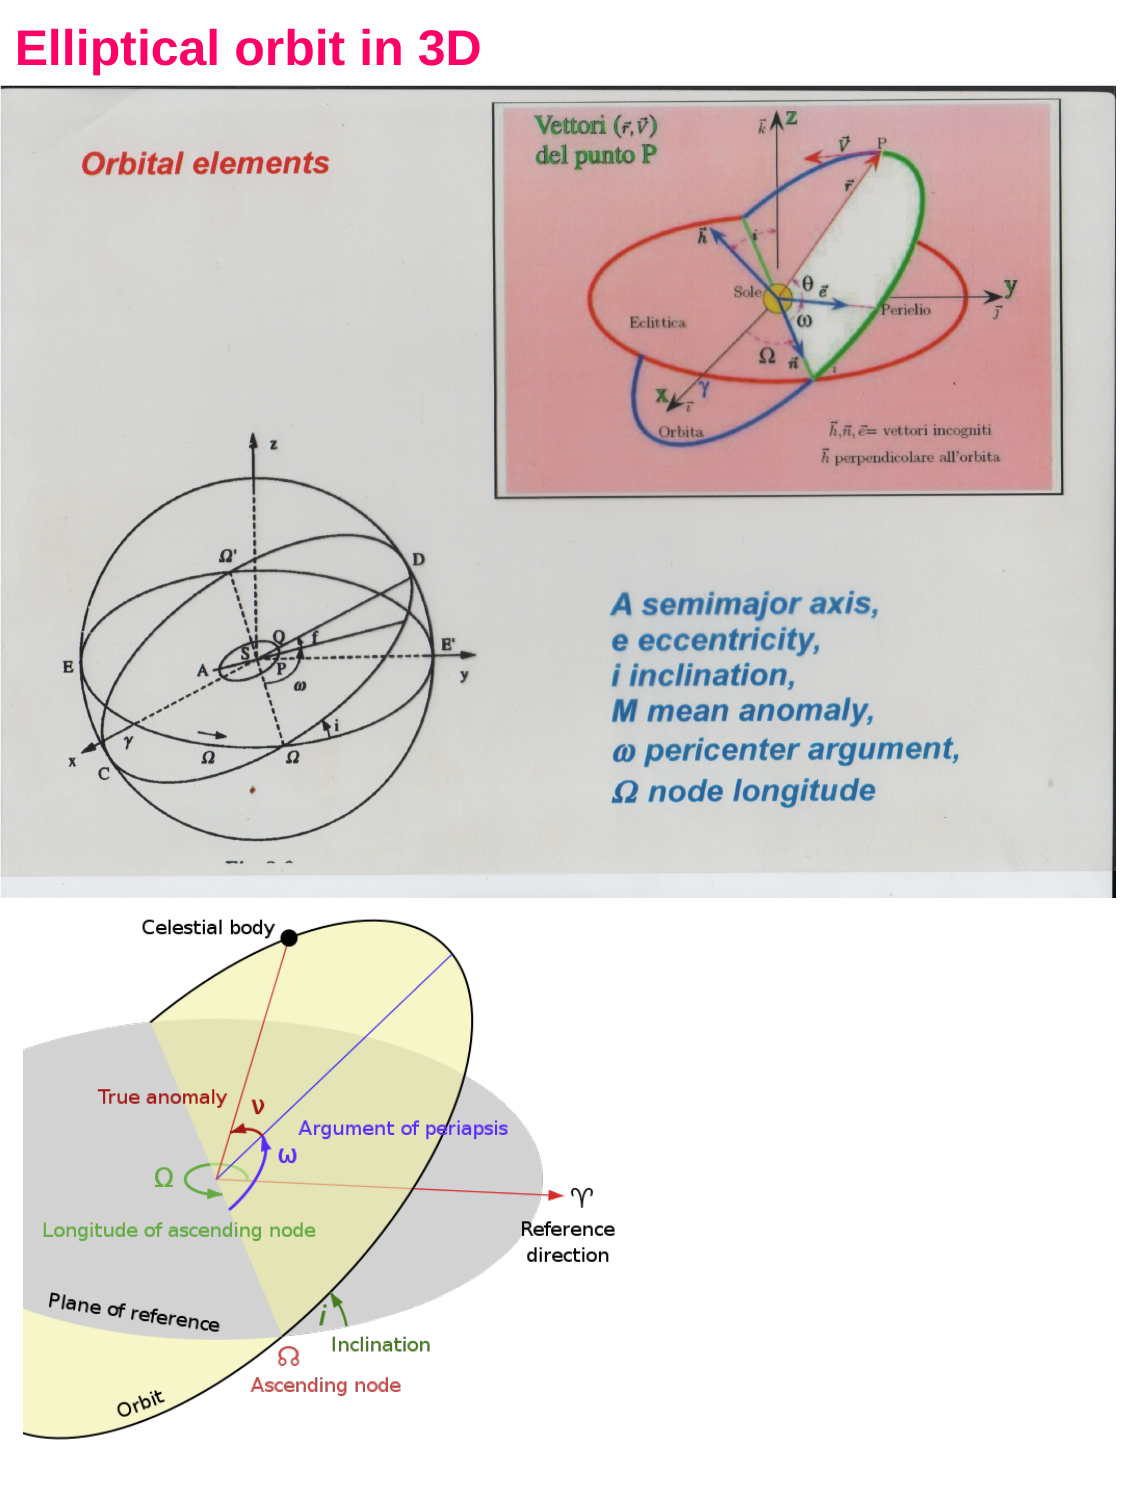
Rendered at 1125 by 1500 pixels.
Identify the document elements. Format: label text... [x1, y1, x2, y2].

picture [23, 902, 626, 1446]
text_box Elliptical orbit in 3D [0, 7, 1028, 83]
picture [0, 86, 1116, 898]
